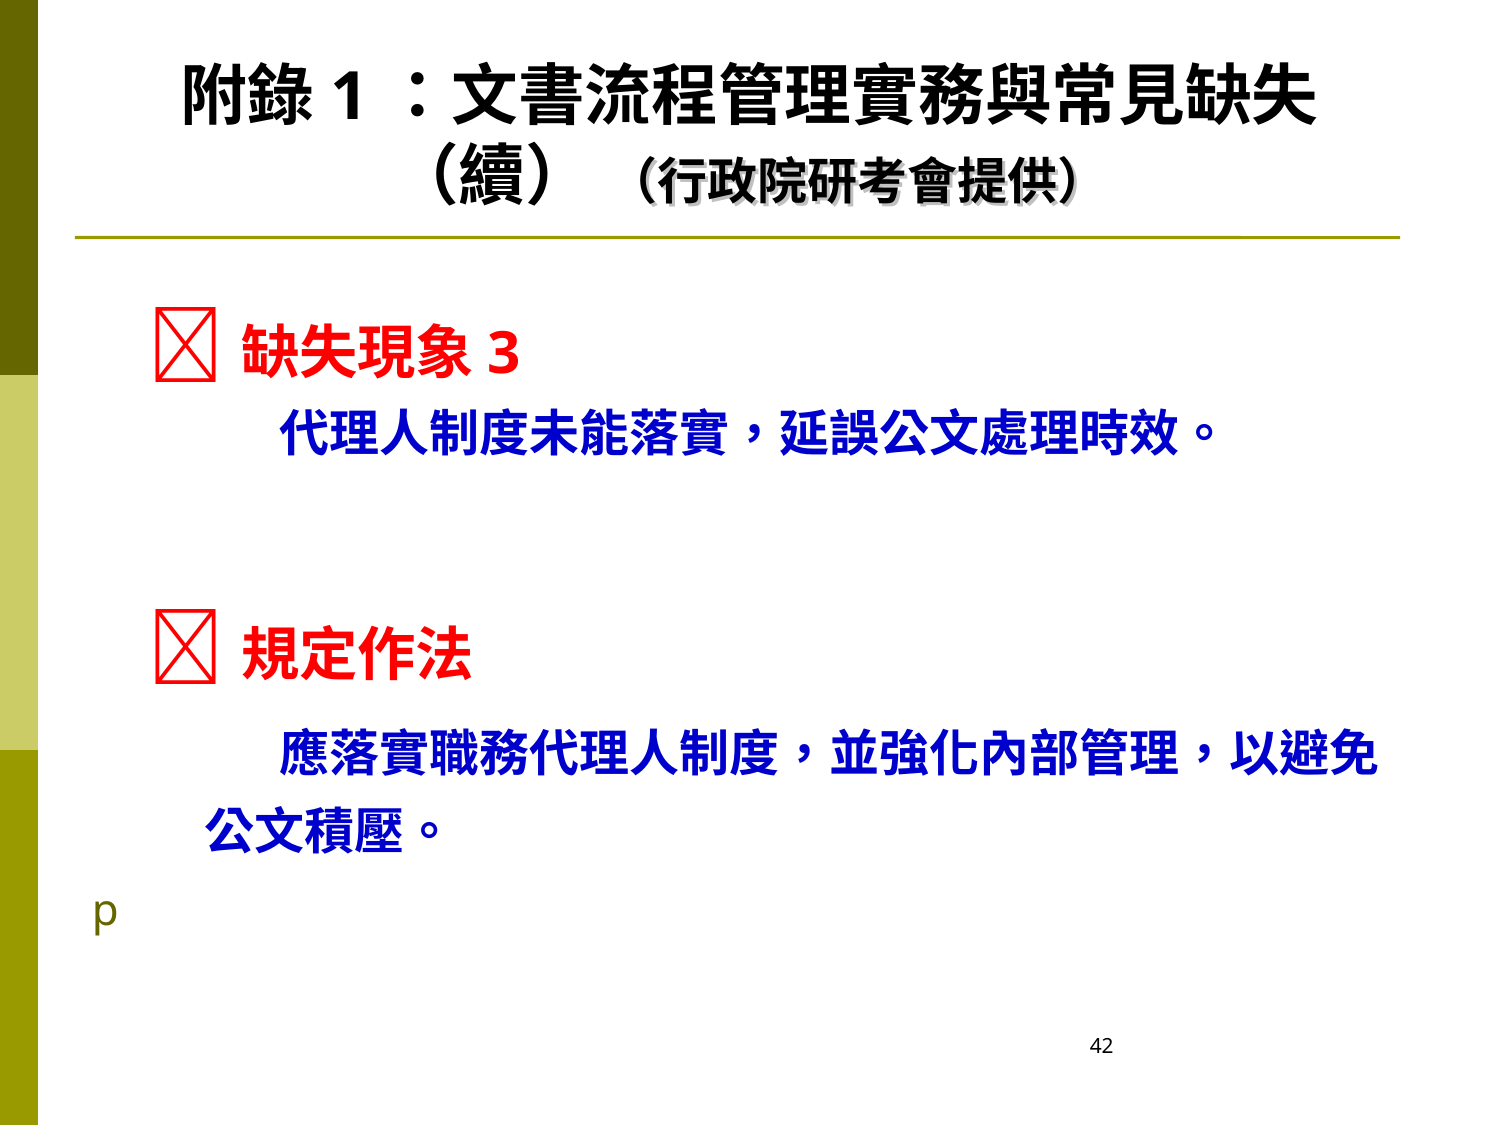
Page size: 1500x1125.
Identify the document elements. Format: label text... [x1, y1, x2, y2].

text_box [1074, 1035, 1426, 1101]
title 附錄1：文書流程管理實務與常見缺失（續） （行政院研考會提供） [75, 45, 1426, 197]
list 缺失現象3 代理人制度未能落實，延誤公文處理時效。 規定作法 應落實職務代理人制度，並強化內部管理，以避免公文積壓。 [76, 290, 1427, 1035]
